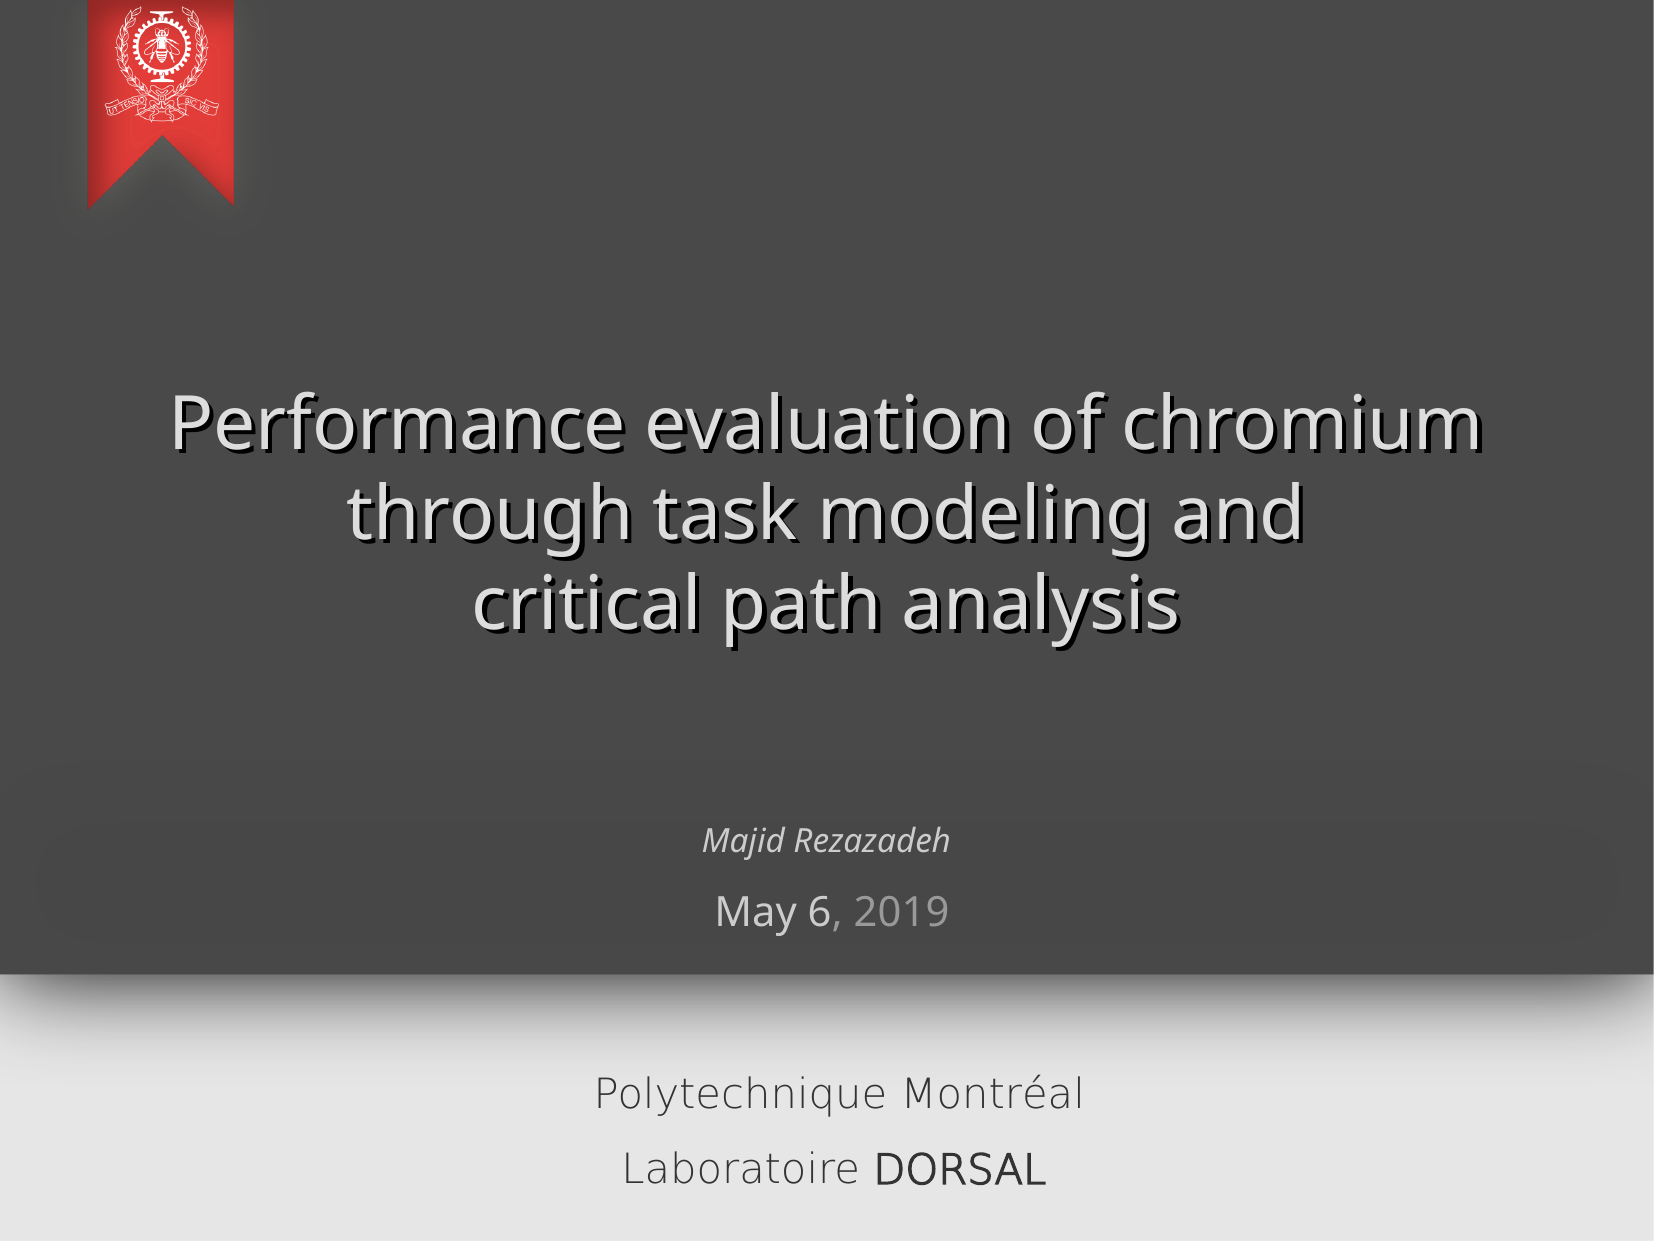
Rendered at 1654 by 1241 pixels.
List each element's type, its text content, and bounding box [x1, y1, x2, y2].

picture [0, 0, 1654, 1241]
text_box Polytechnique Montréal Laboratoire DORSAL [89, 1034, 1578, 1200]
text_box Performance evaluation of chromium through task modeling and critical path analysis [82, 155, 1571, 779]
text_box Majid Rezazadeh May 6, 2019 [82, 779, 1571, 974]
